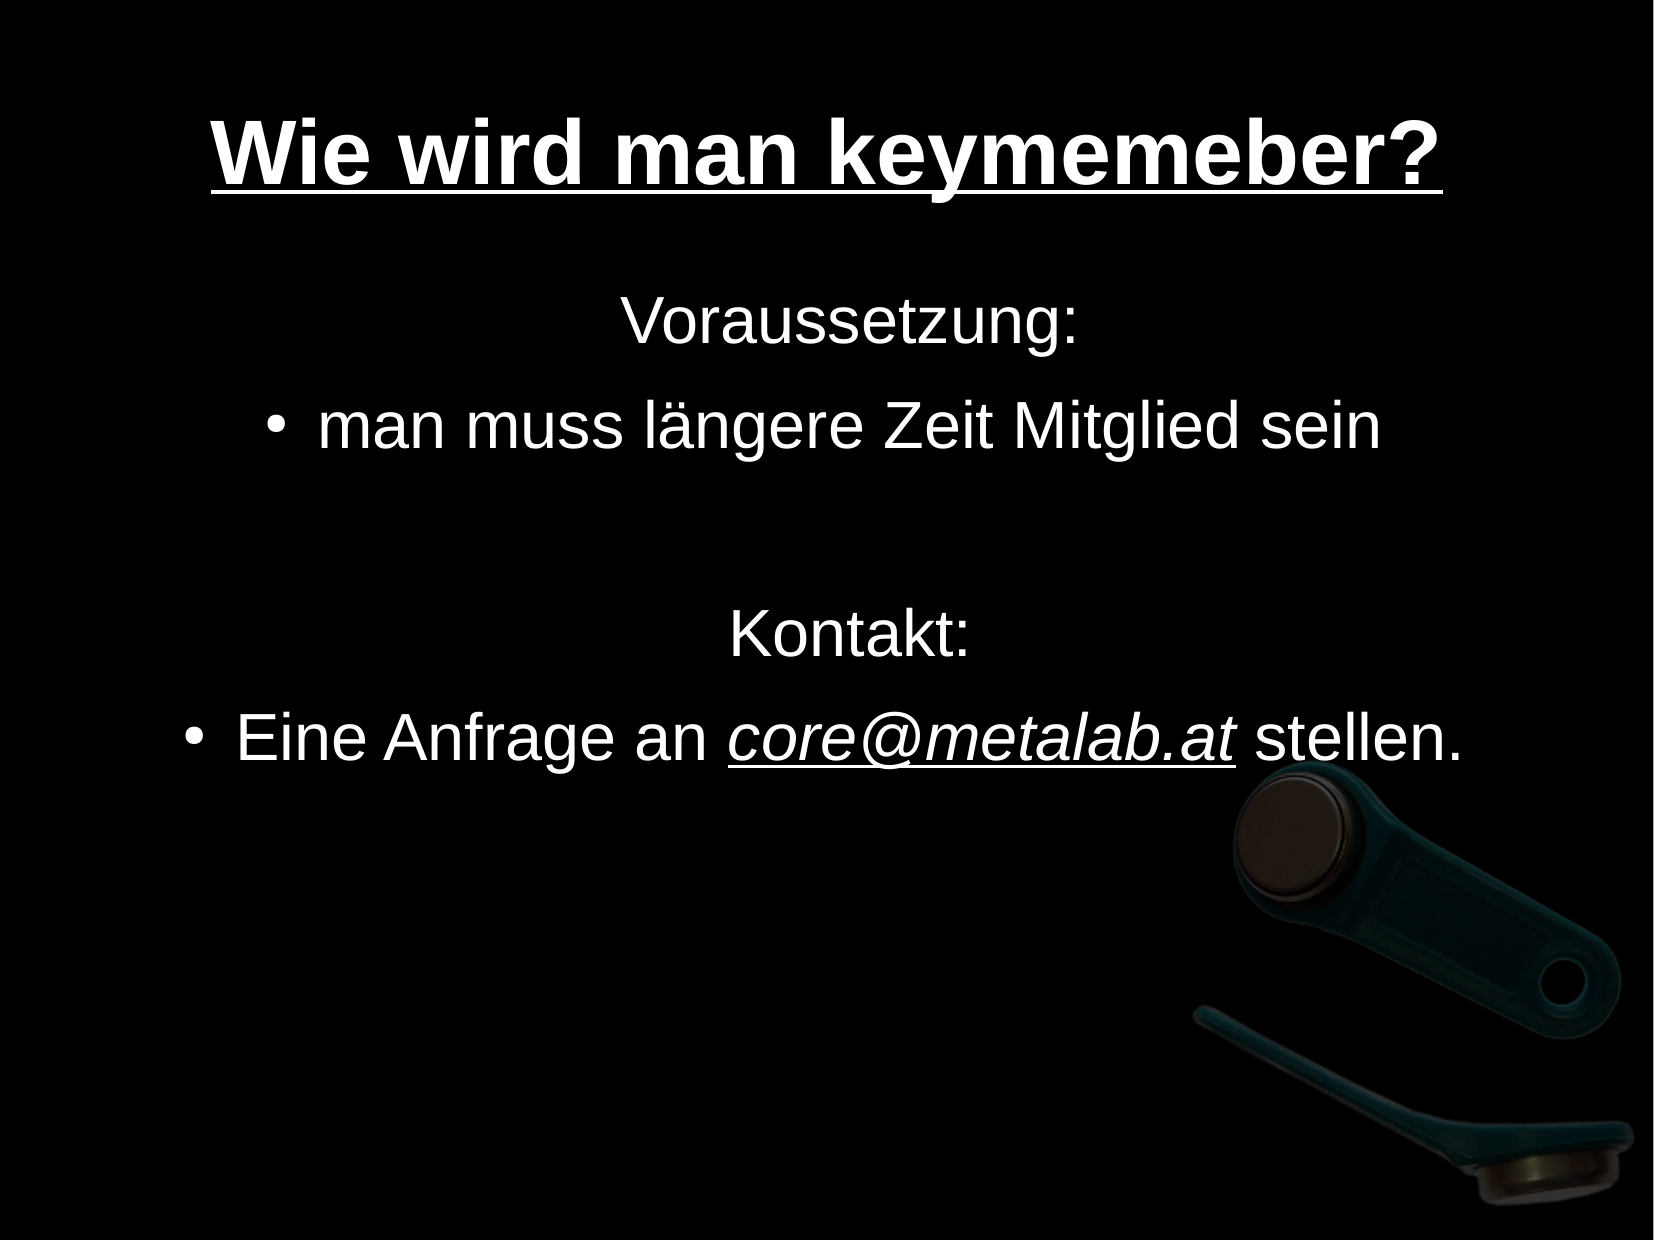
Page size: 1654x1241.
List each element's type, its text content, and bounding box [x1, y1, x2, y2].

picture [1150, 732, 1654, 1236]
title Wie wird man keymemeber? [82, 49, 1571, 257]
list Voraussetzung: man muss längere Zeit Mitglied sein Kontakt: Eine Anfrage an core@metalab.at stellen. [70, 283, 1560, 1003]
